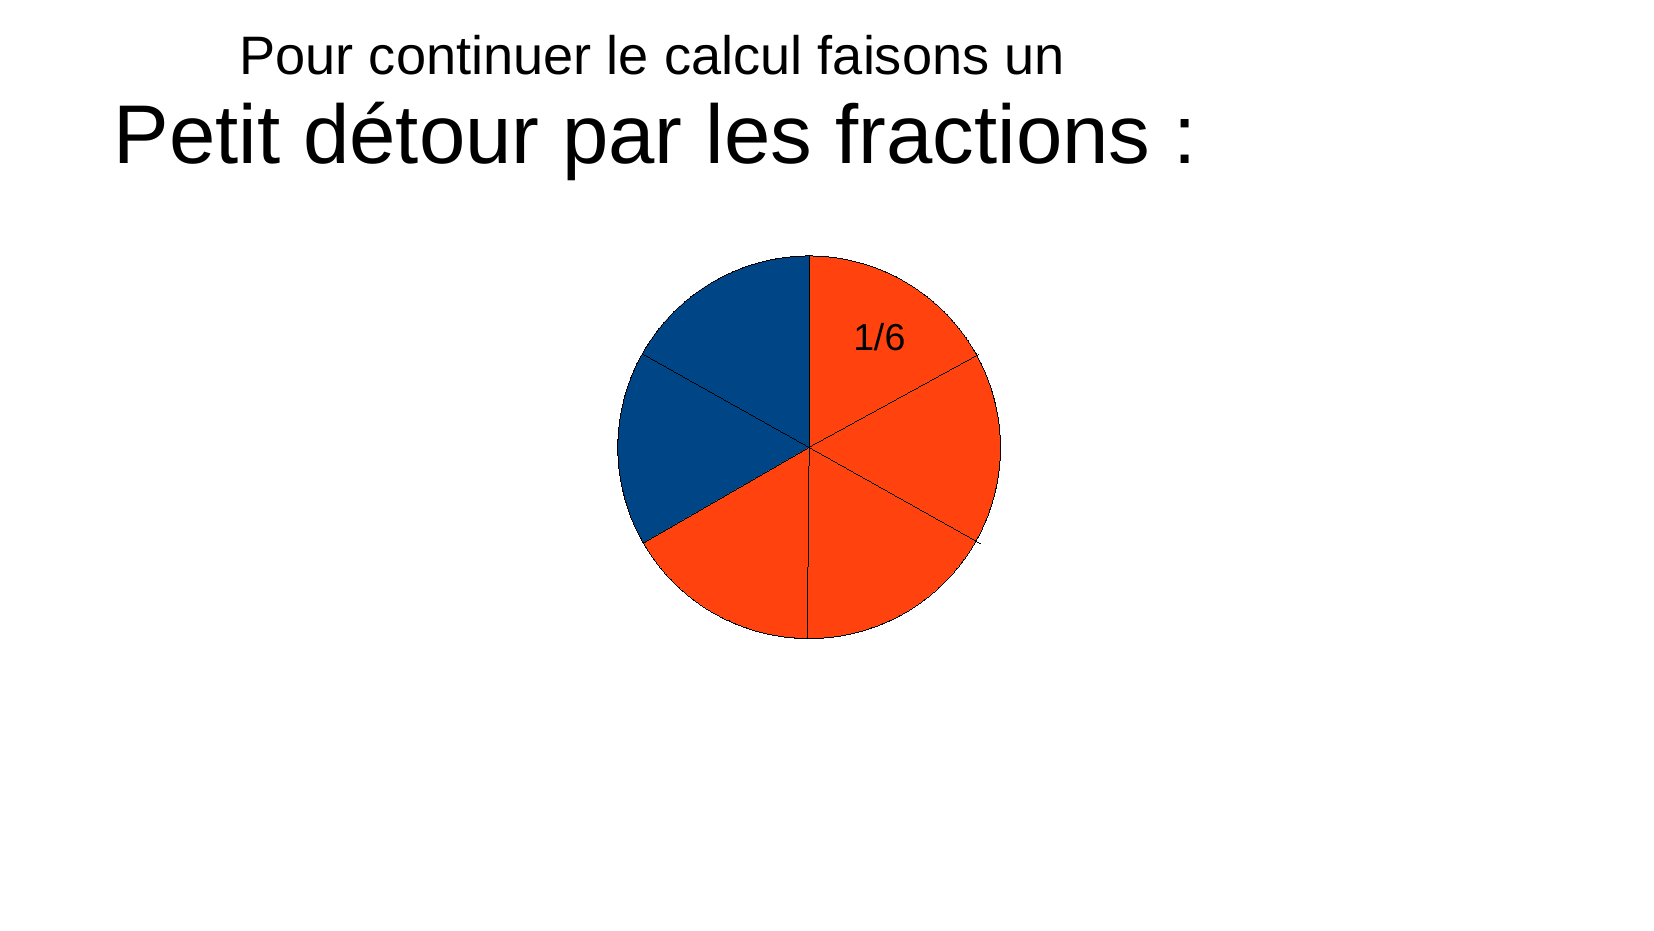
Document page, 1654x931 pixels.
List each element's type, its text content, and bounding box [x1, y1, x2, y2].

text_box 1/6 [838, 309, 921, 367]
text_box Pour continuer le calcul faisons un [224, 17, 1229, 154]
text_box [618, 282, 1001, 638]
text_box Petit détour par les fractions : [59, 81, 1252, 282]
